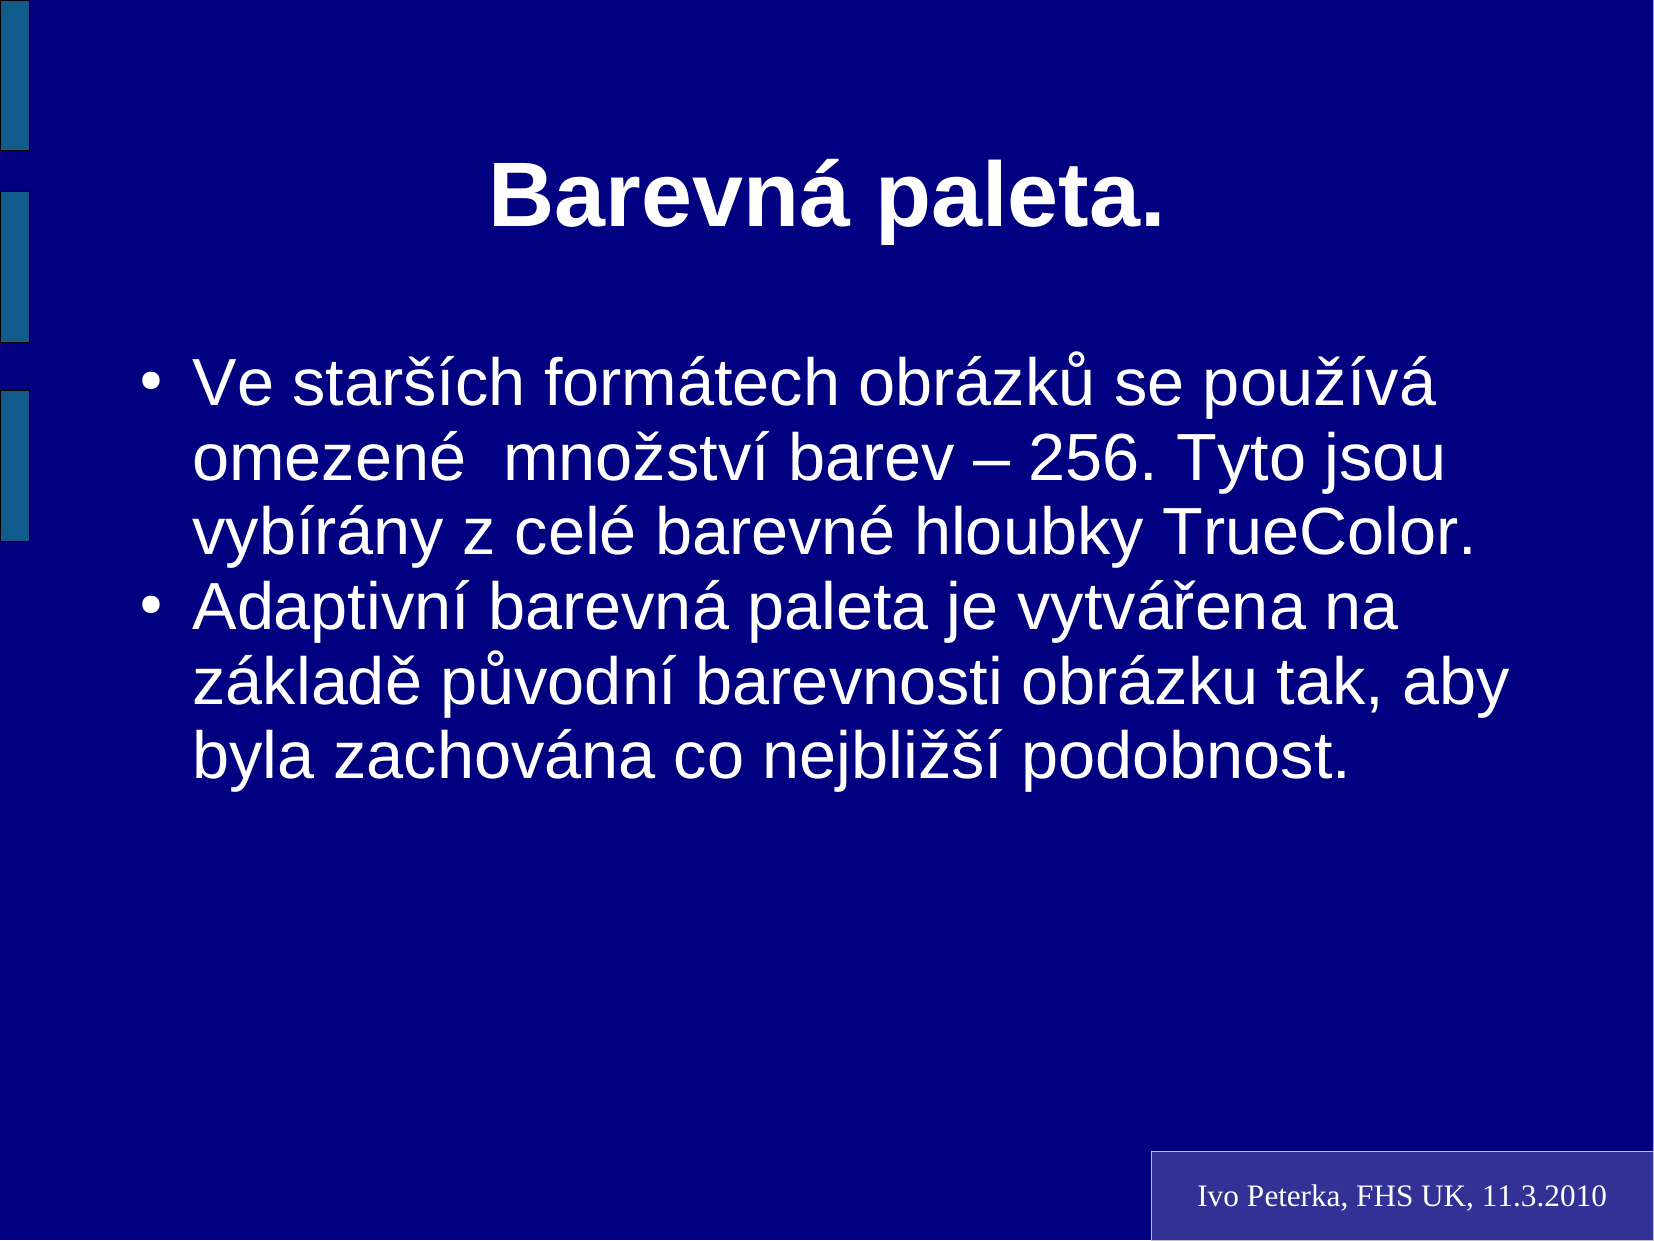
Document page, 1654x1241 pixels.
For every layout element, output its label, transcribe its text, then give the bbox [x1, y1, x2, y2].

list Ve starších formátech obrázků se používá omezené množství barev – 256. Tyto jsou vybírány z celé barevné hloubky TrueColor. Adaptivní barevná paleta je vytvářena na základě původní barevnosti obrázku tak, aby byla zachována co nejbližší podobnost. [121, 344, 1534, 1112]
title Barevná paleta. [121, 98, 1534, 291]
